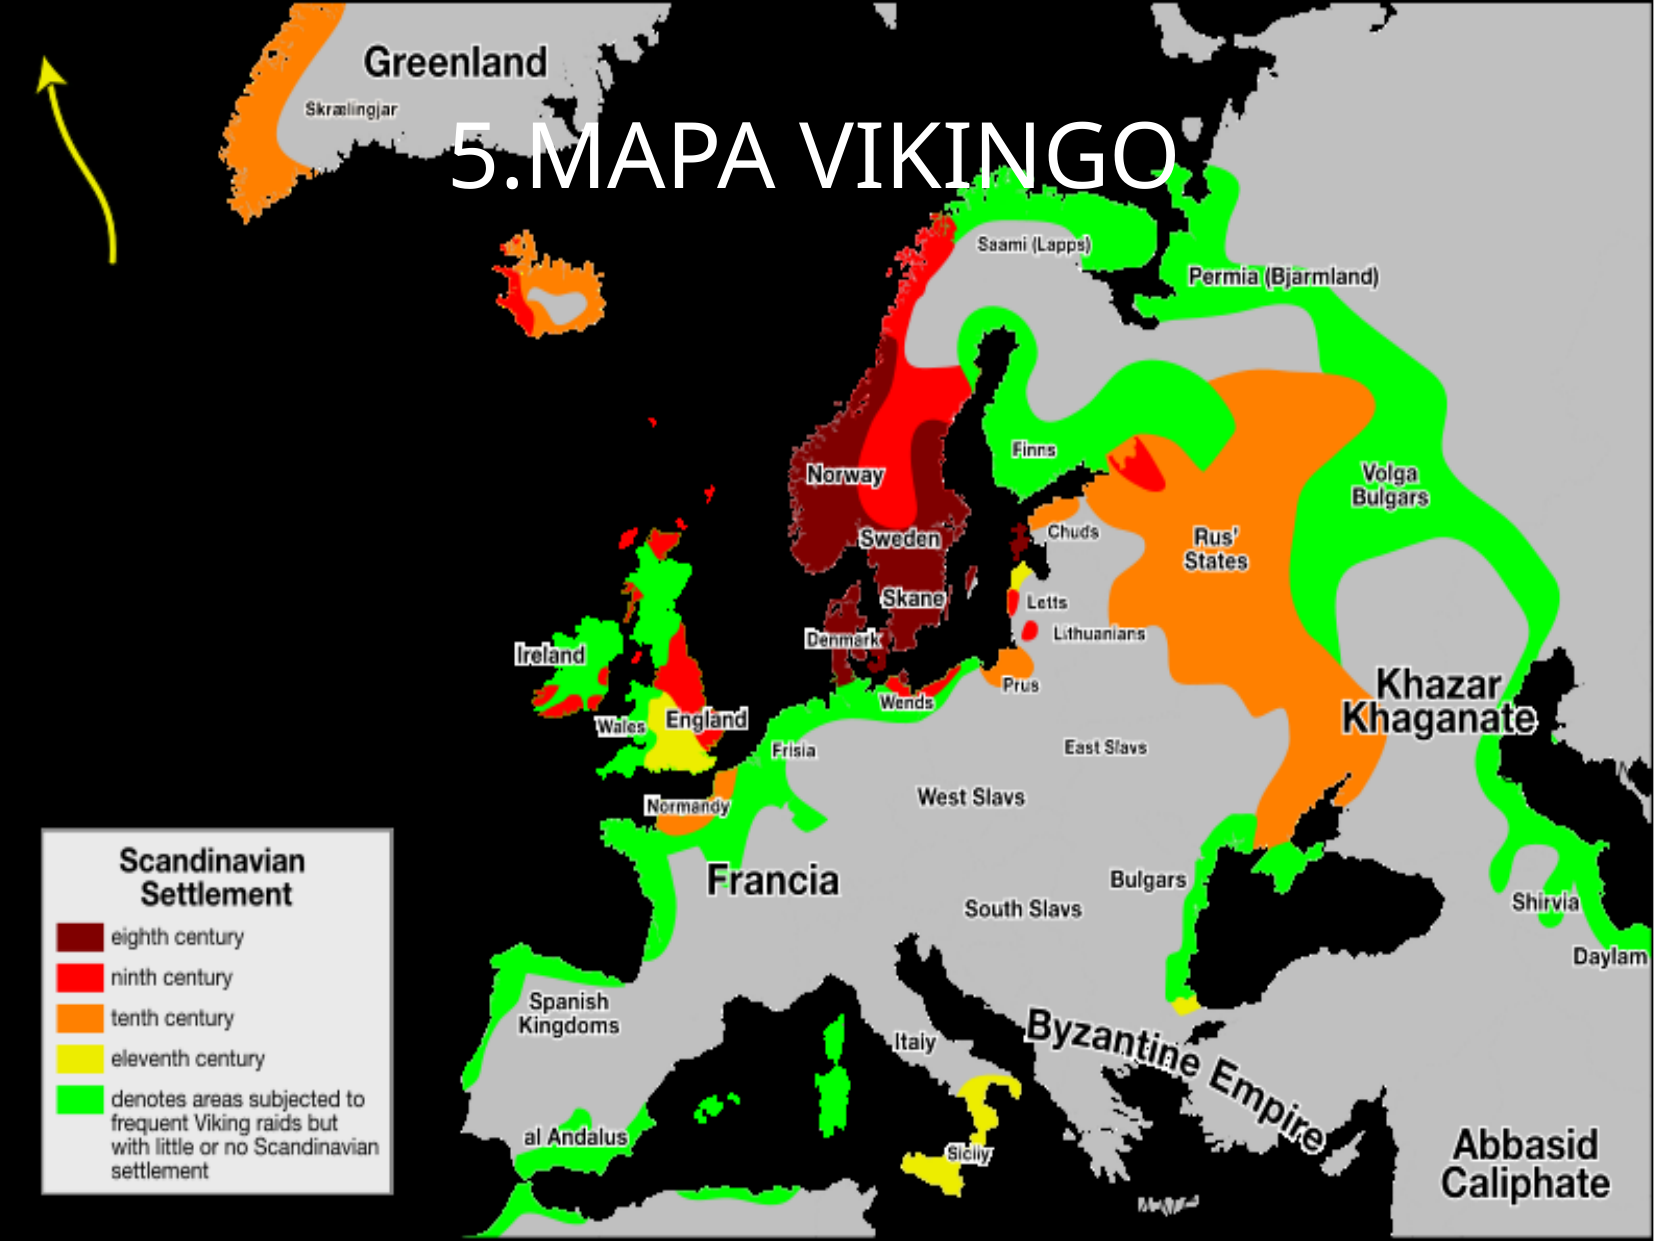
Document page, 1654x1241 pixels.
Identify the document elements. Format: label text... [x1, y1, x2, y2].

picture [0, 0, 1654, 1241]
title 5.MAPA VIKINGO [82, 49, 1571, 257]
